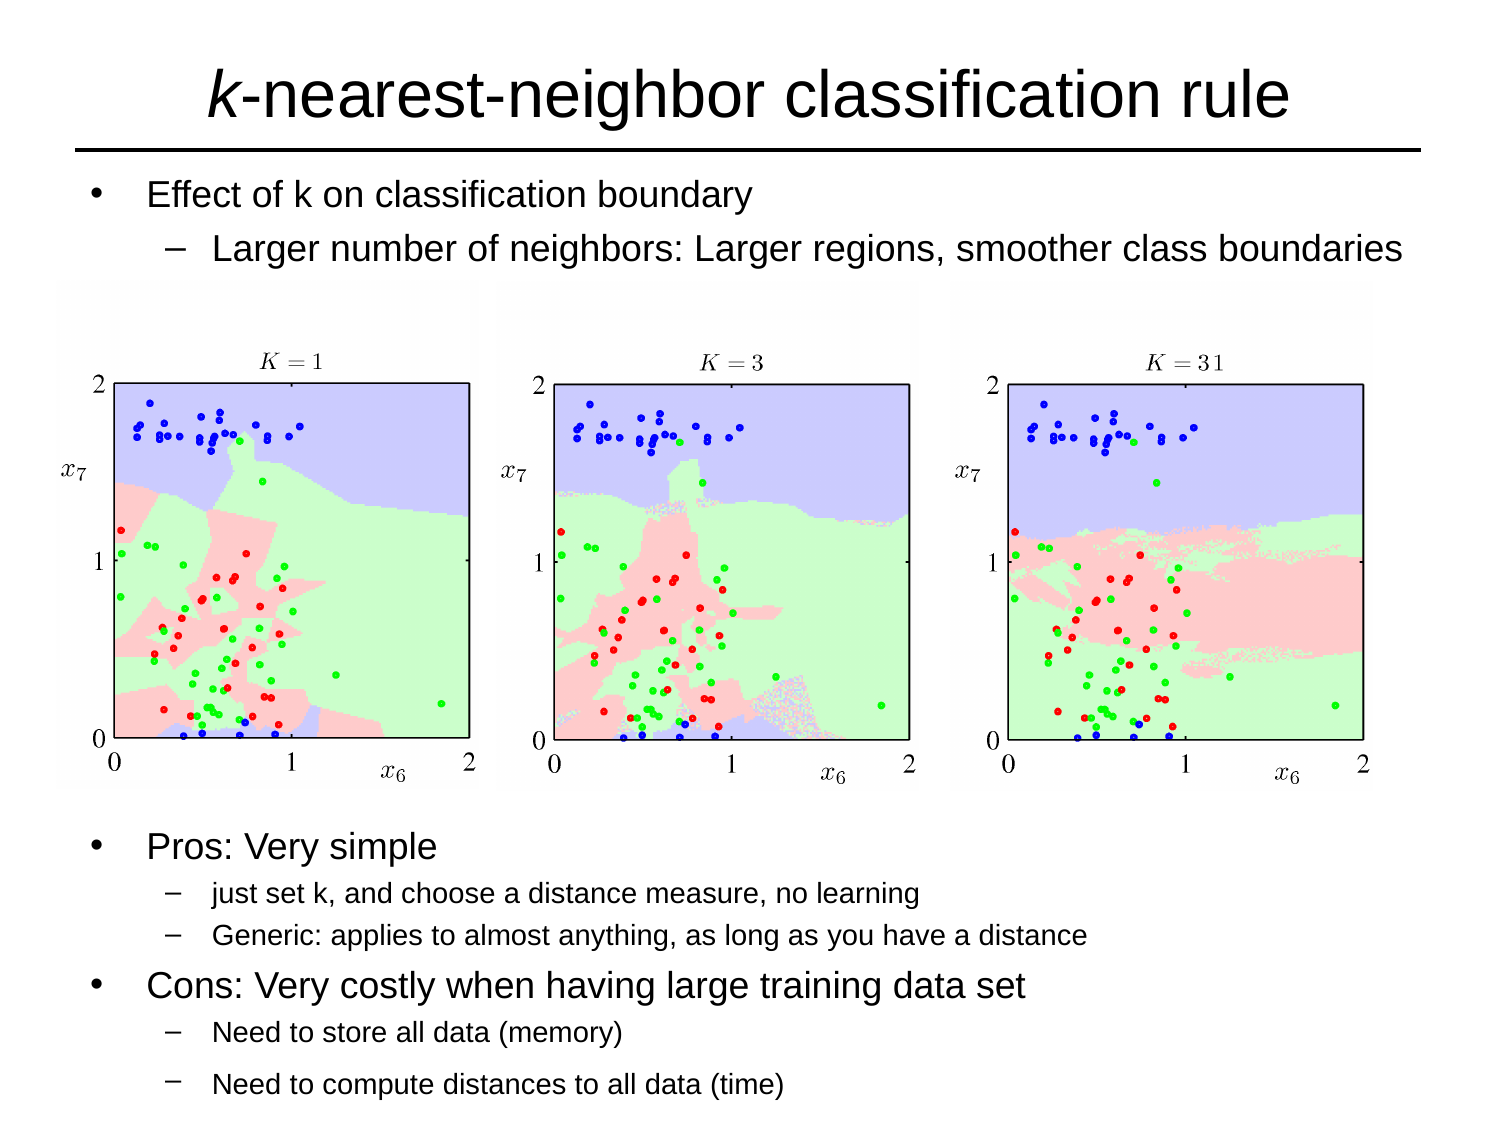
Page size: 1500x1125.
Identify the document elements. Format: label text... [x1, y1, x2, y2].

list Effect of k on classification boundary Larger number of neighbors: Larger regions, smoother class boundaries Pros: Very simple just set k, and choose a distance measure, no learning Generic: applies to almost anything, as long as you have a distance Cons: Very costly when having large training data set Need to store all data (memory) Need to compute distances to all data (time) [75, 162, 1426, 1125]
picture [496, 281, 919, 791]
picture [56, 280, 479, 789]
picture [950, 281, 1373, 791]
title k-nearest-neighbor classification rule [75, 43, 1426, 139]
